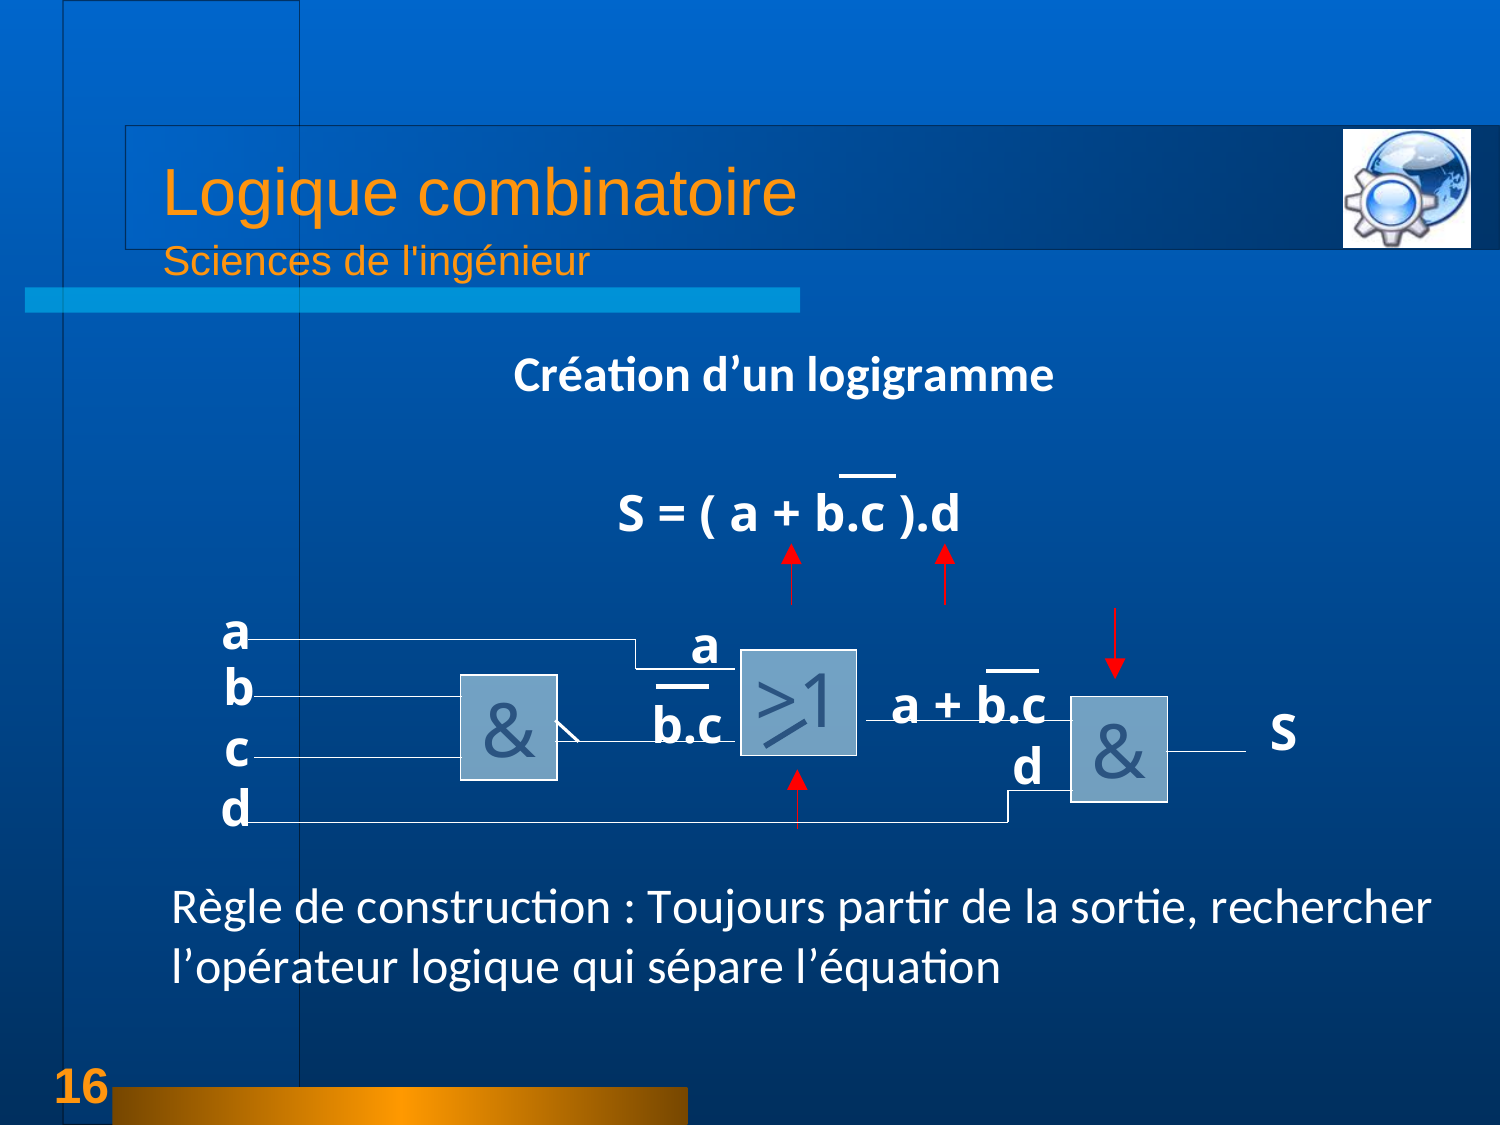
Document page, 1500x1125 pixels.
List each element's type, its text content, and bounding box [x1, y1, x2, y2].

text_box Règle de construction : Toujours partir de la sortie, rechercher l’opérateur logique qui sépare l’équation [139, 866, 1449, 1002]
text_box b [190, 648, 270, 724]
picture [1343, 129, 1471, 248]
text_box d [979, 726, 1059, 803]
text_box a [658, 605, 736, 681]
text_box & [460, 674, 557, 781]
text_box & [1071, 696, 1168, 802]
text_box a [188, 591, 267, 668]
text_box >1 [740, 650, 857, 756]
text_box S [1237, 692, 1313, 768]
text_box d [188, 769, 268, 845]
text_box b.c [662, 721, 673, 737]
text_box a + b.c [858, 665, 1062, 742]
text_box b [234, 683, 245, 699]
text_box c [191, 724, 265, 769]
text_box S = ( a + b.c ).d [585, 473, 977, 550]
text_box Création d’un logigramme [481, 333, 1070, 410]
text_box b.c [619, 685, 738, 761]
